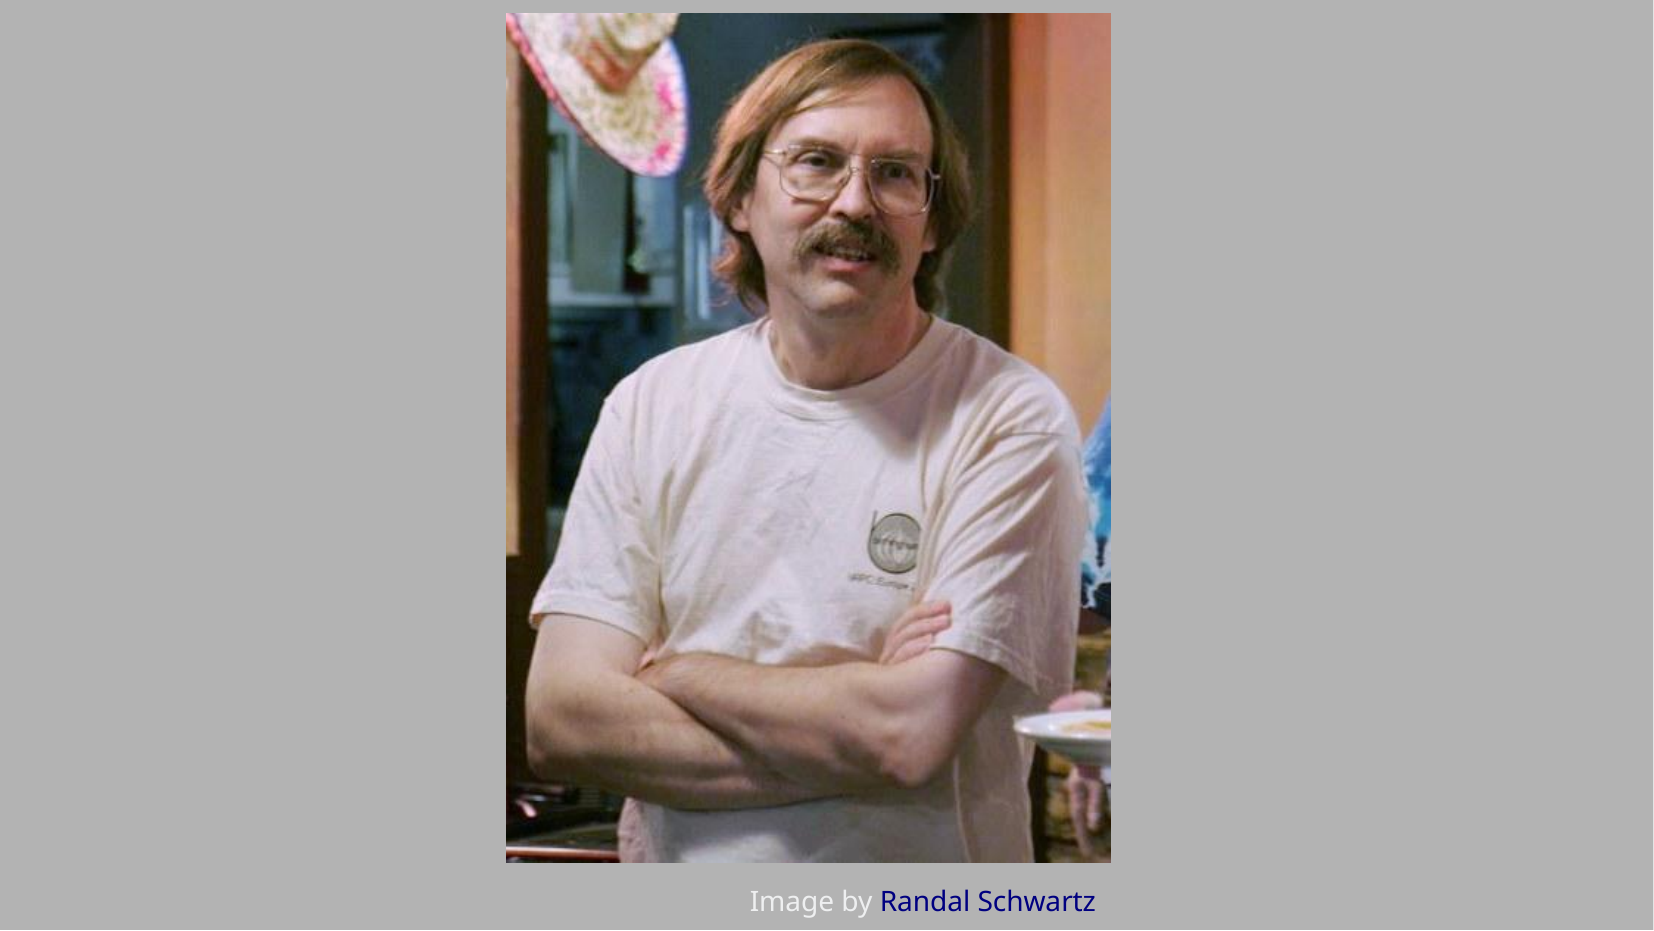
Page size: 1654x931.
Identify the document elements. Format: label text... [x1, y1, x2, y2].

picture [506, 13, 1111, 863]
text_box Image by Randal Schwartz [735, 873, 1139, 931]
